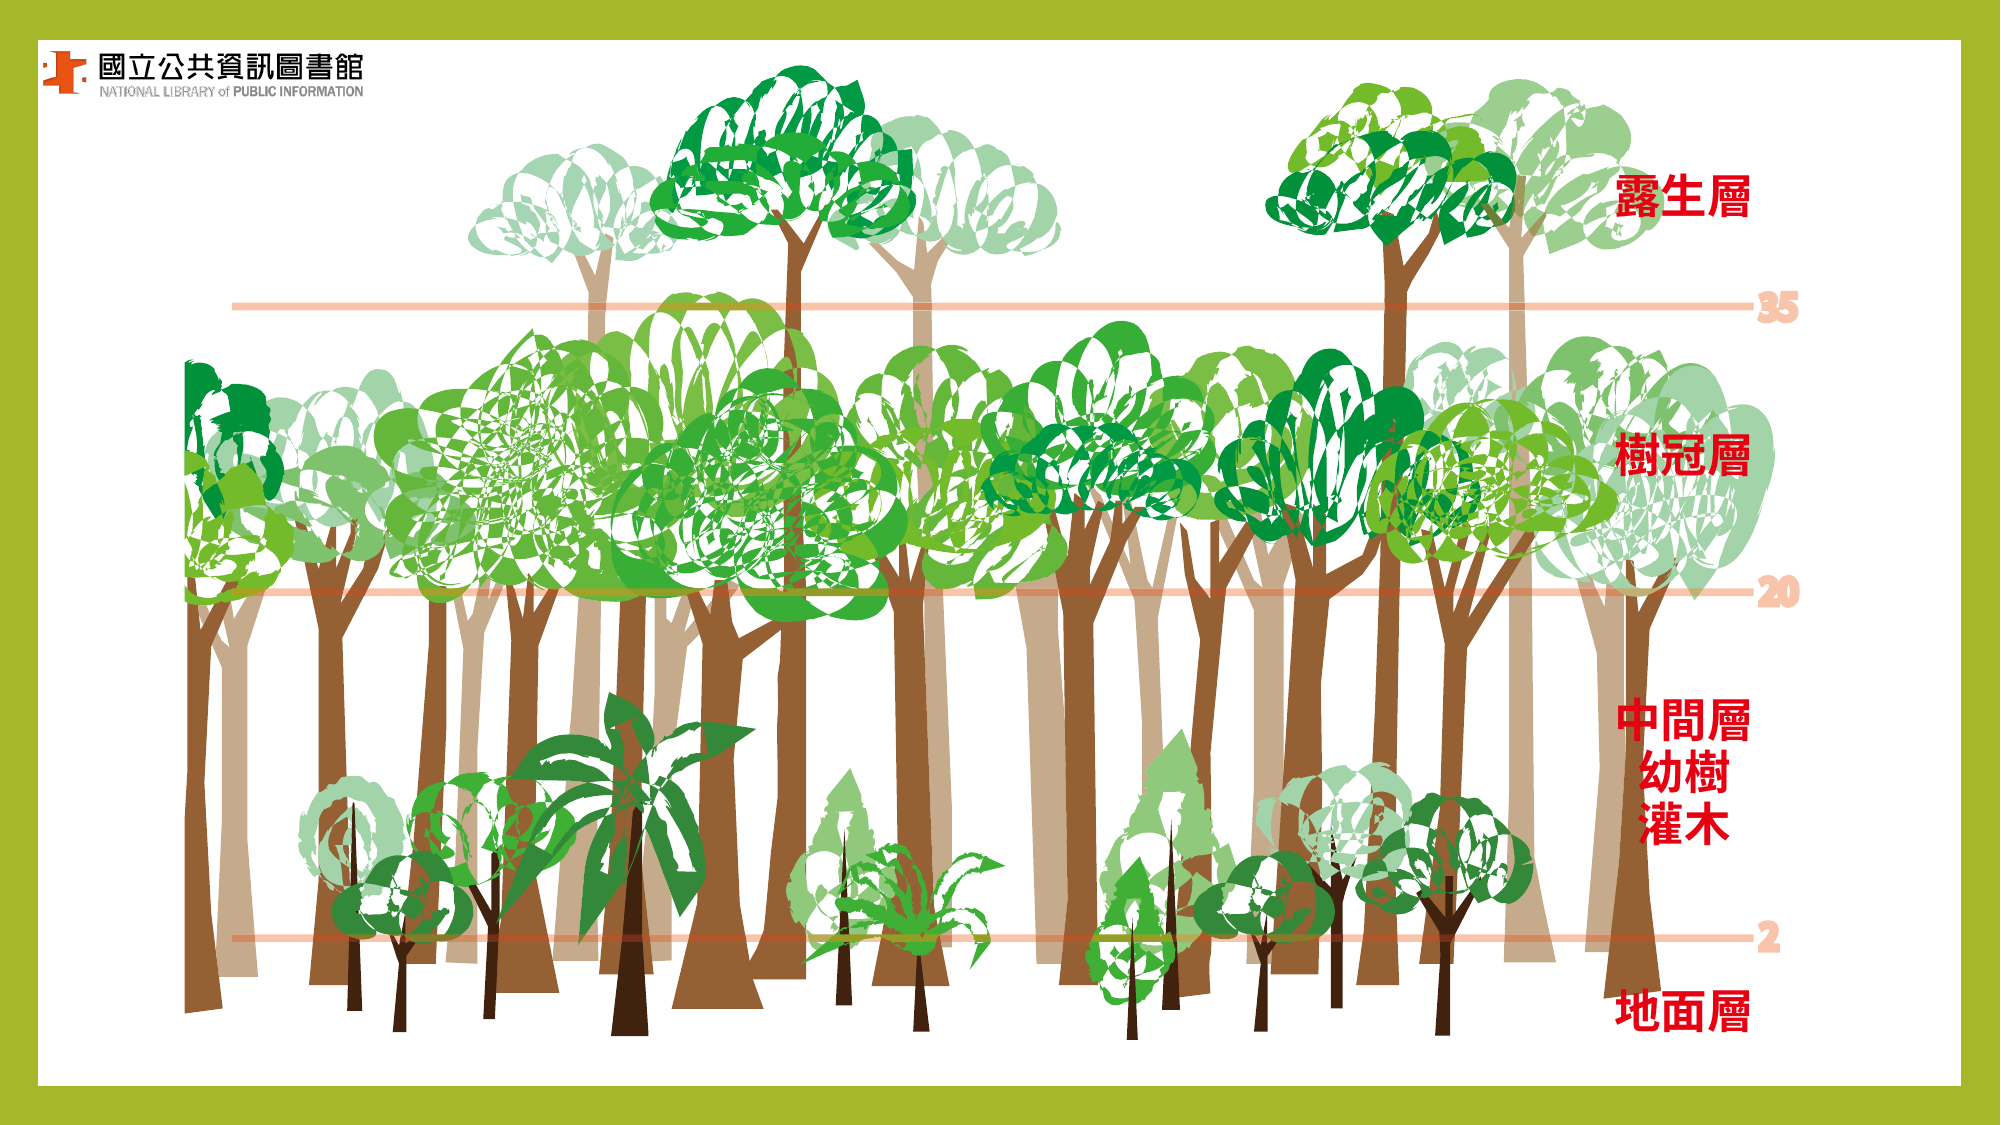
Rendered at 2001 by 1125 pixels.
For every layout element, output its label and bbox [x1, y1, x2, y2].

picture [164, 36, 1842, 1083]
